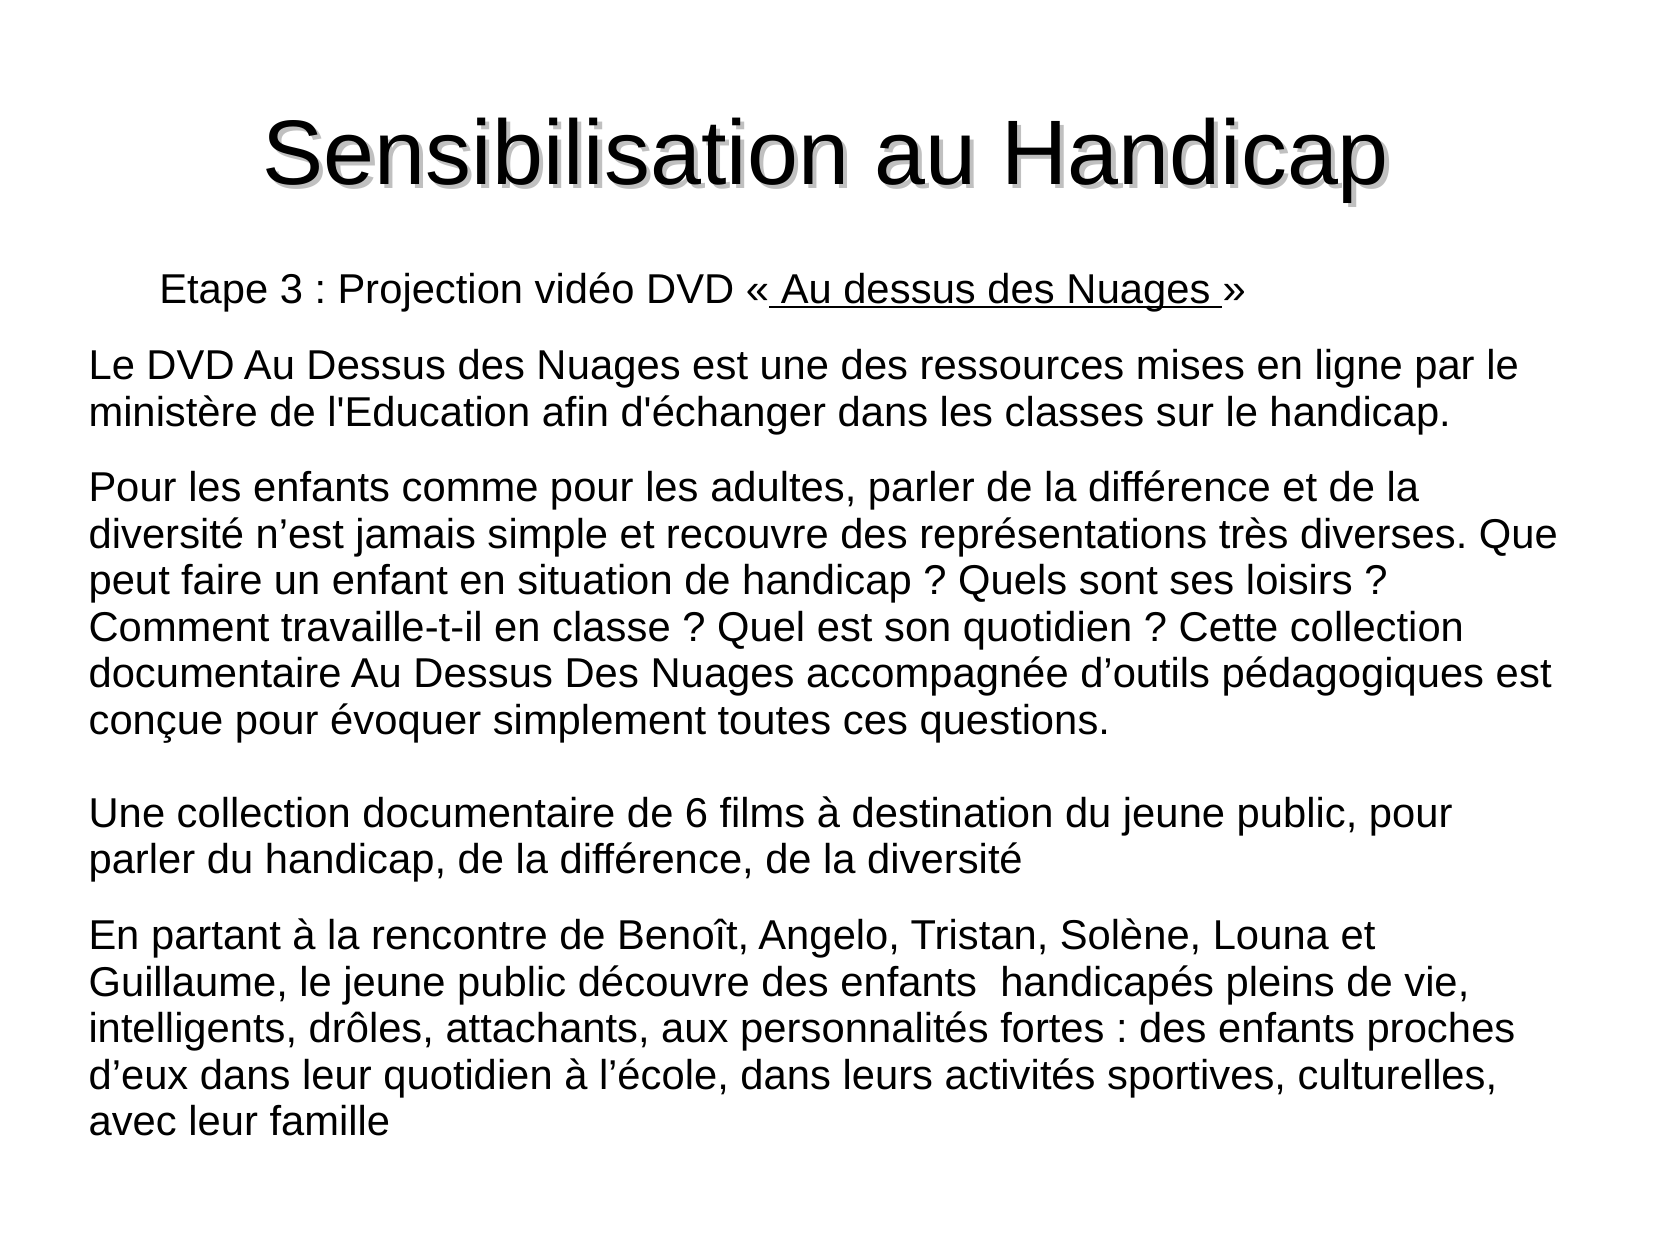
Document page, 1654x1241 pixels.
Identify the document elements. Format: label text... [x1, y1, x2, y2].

title Sensibilisation au Handicap [82, 49, 1571, 257]
list Etape 3 : Projection vidéo DVD « Au dessus des Nuages » Le DVD Au Dessus des Nuages est une des ressources mises en ligne par le ministère de l'Education afin d'échanger dans les classes sur le handicap. Pour les enfants comme pour les adultes, parler de la différence et de la diversité n’est jamais simple et recouvre des représentations très diverses. Que peut faire un enfant en situation de handicap ? Quels sont ses loisirs ? Comment travaille-t-il en classe ? Quel est son quotidien ? Cette collection documentaire Au Dessus Des Nuages accompagnée d’outils pédagogiques est conçue pour évoquer simplement toutes ces questions. Une collection documentaire de 6 films à destination du jeune public, pour parler du handicap, de la différence, de la diversité En partant à la rencontre de Benoît, Angelo, Tristan, Solène, Louna et Guillaume, le jeune public découvre des enfants handicapés pleins de vie, intelligents, drôles, attachants, aux personnalités fortes : des enfants proches d’eux dans leur quotidien à l’école, dans leurs activités sportives, culturelles, avec leur famille [88, 265, 1571, 1241]
